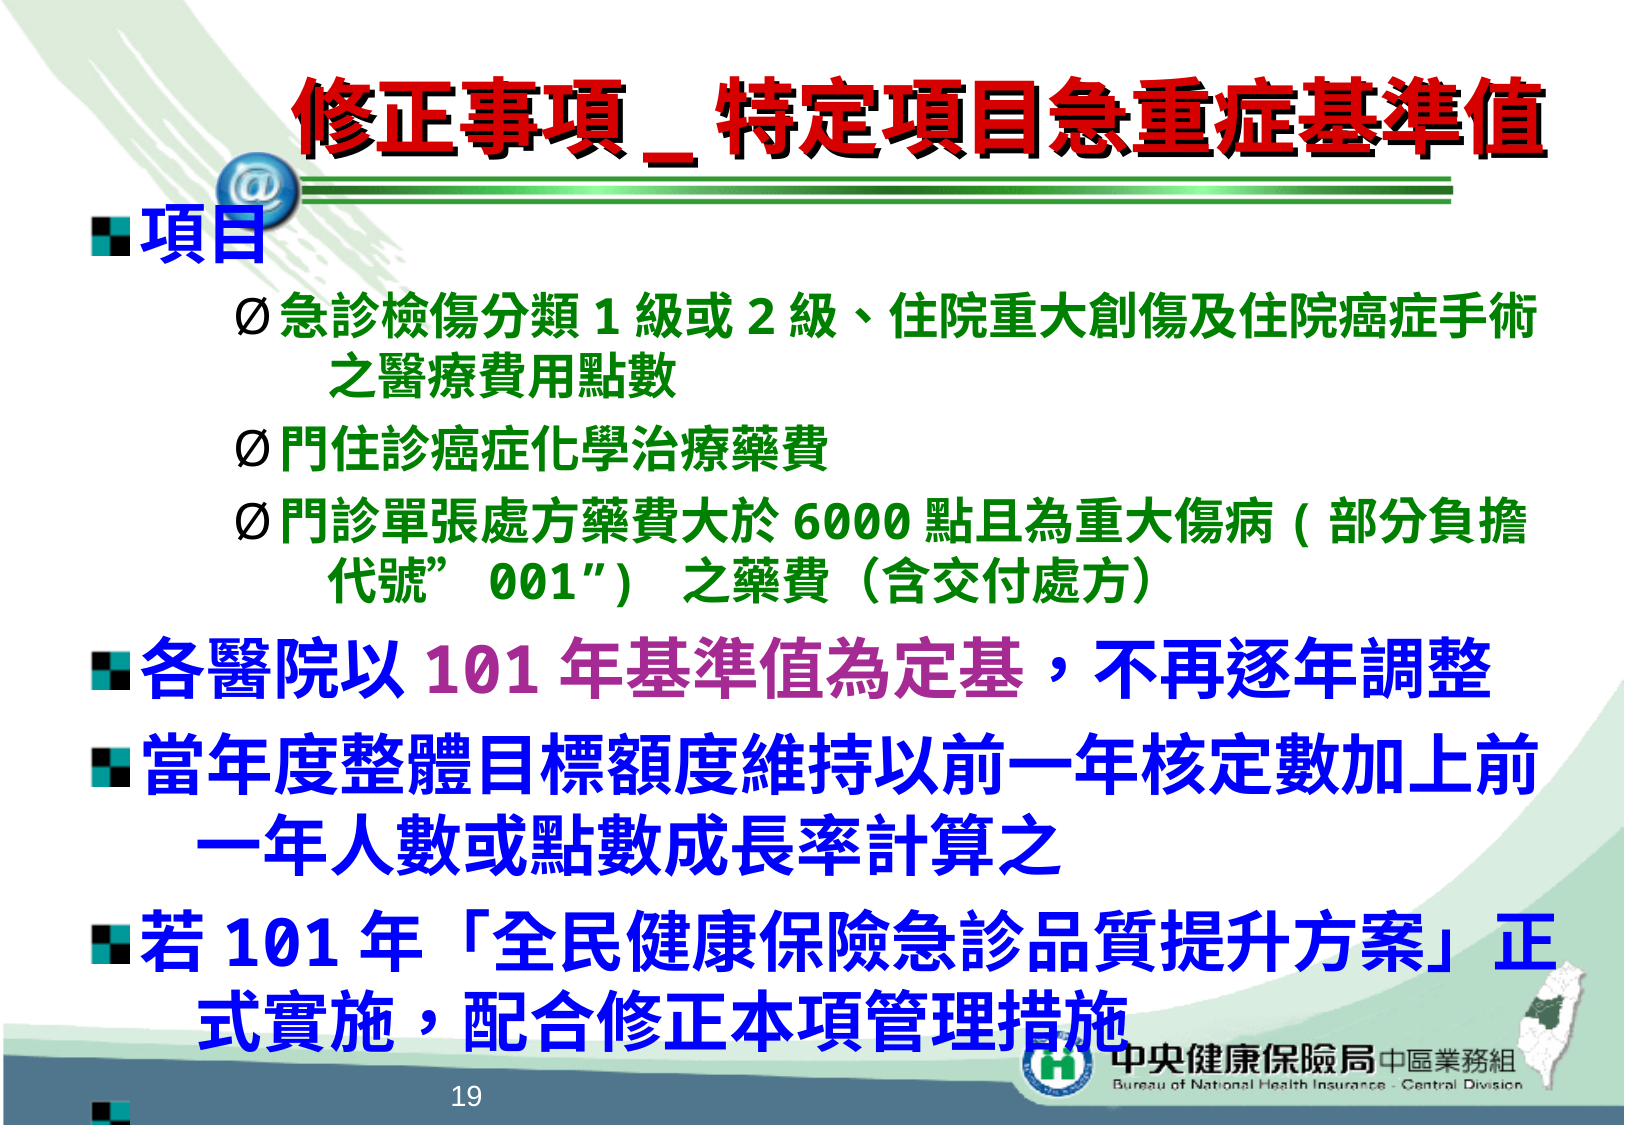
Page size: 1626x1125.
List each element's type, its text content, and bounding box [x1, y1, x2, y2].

list 項目 急診檢傷分類1級或2級、住院重大創傷及住院癌症手術之醫療費用點數 門住診癌症化學治療藥費 門診單張處方藥費大於6000點且為重大傷病(部分負擔代號”001”) 之藥費（含交付處方） 各醫院以101年基準值為定基，不再逐年調整 當年度整體目標額度維持以前一年核定數加上前一年人數或點數成長率計算之 若101年「全民健康保險急診品質提升方案」正式實施，配合修正本項管理措施 [68, 184, 1581, 1071]
text_box [435, 1065, 815, 1125]
title 修正事項_特定項目急重症基準值 [275, 20, 1625, 209]
